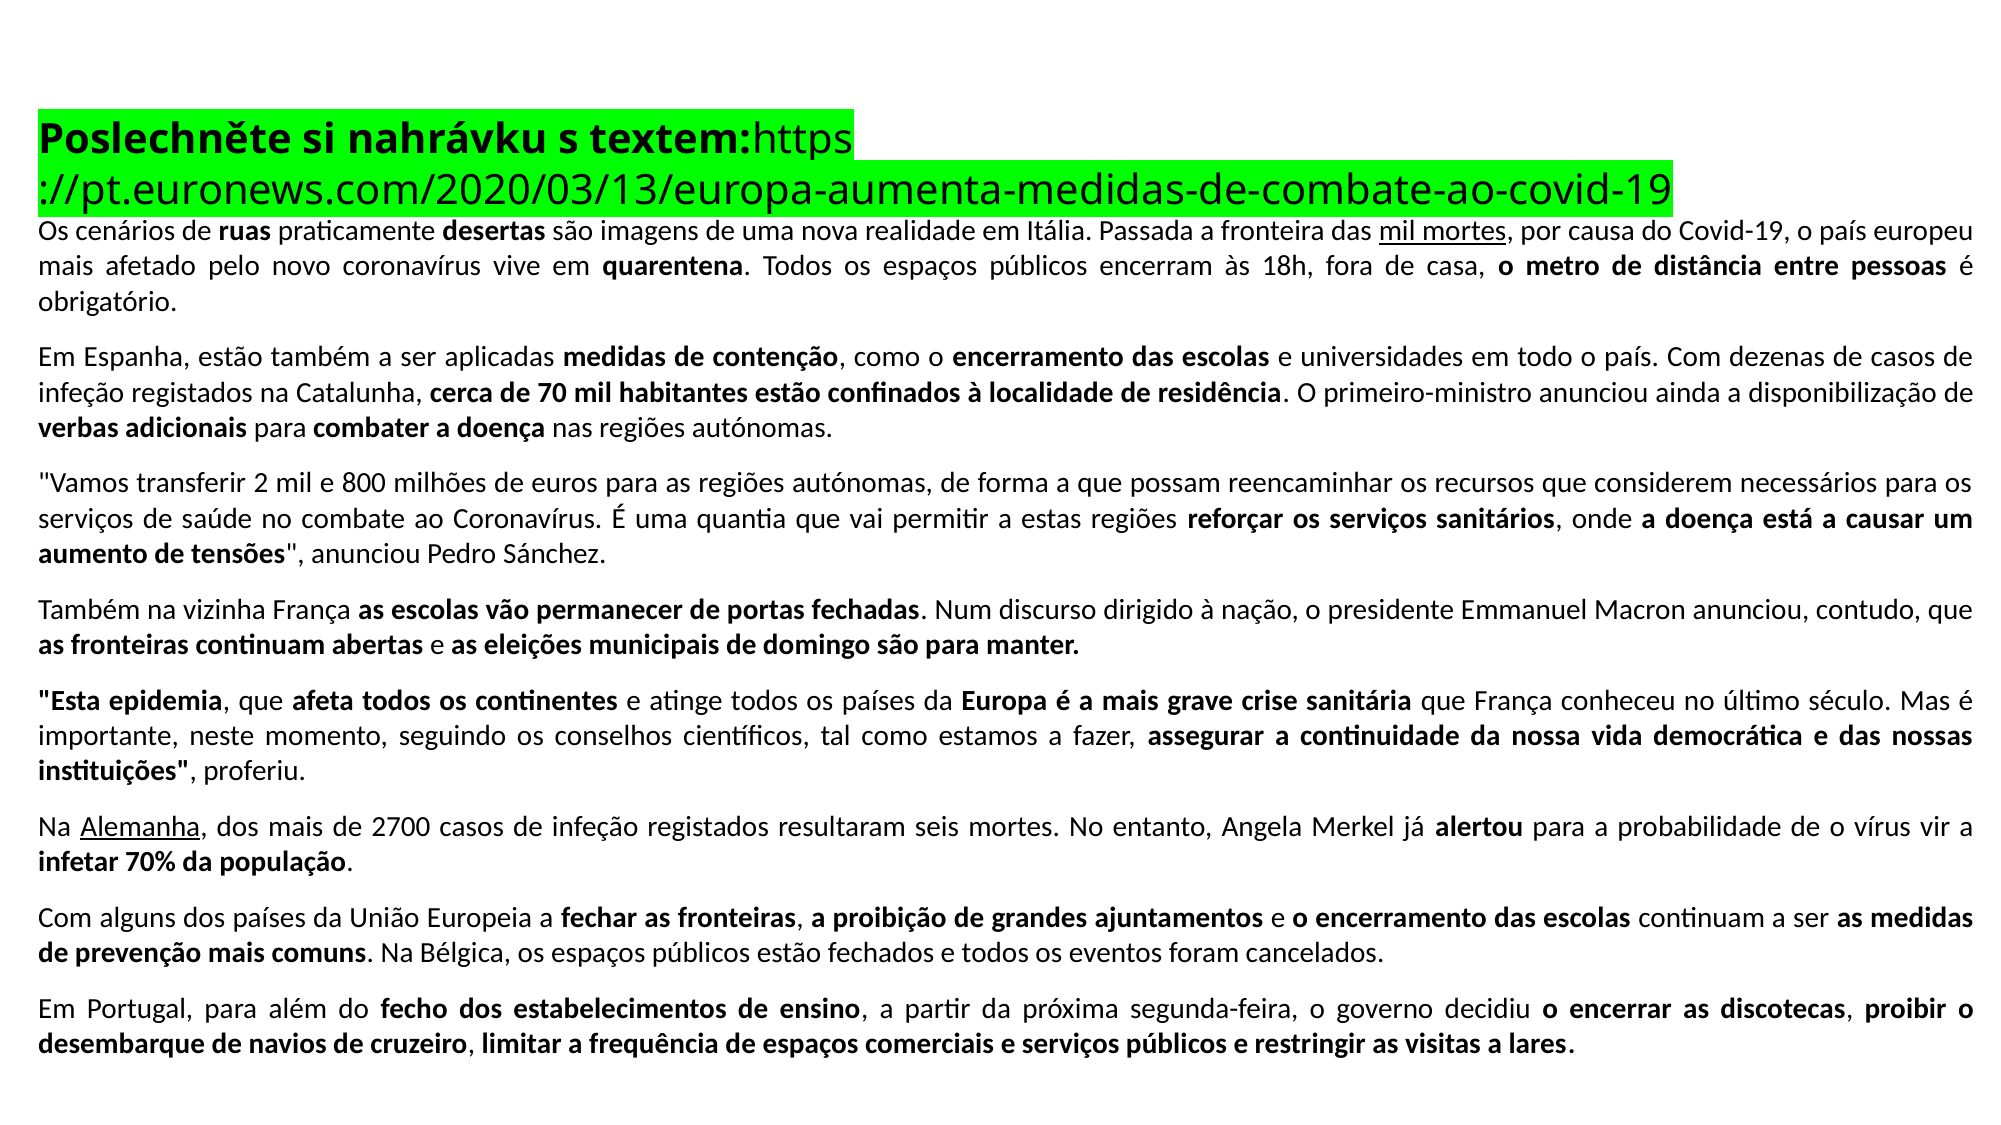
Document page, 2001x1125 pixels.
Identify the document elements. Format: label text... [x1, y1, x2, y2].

list Os cenários de ruas praticamente desertas são imagens de uma nova realidade em Itália. Passada a fronteira das mil mortes, por causa do Covid-19, o país europeu mais afetado pelo novo coronavírus vive em quarentena. Todos os espaços públicos encerram às 18h, fora de casa, o metro de distância entre pessoas é obrigatório. Em Espanha, estão também a ser aplicadas medidas de contenção, como o encerramento das escolas e universidades em todo o país. Com dezenas de casos de infeção registados na Catalunha, cerca de 70 mil habitantes estão confinados à localidade de residência. O primeiro-ministro anunciou ainda a disponibilização de verbas adicionais para combater a doença nas regiões autónomas. "Vamos transferir 2 mil e 800 milhões de euros para as regiões autónomas, de forma a que possam reencaminhar os recursos que considerem necessários para os serviços de saúde no combate ao Coronavírus. É uma quantia que vai permitir a estas regiões reforçar os serviços sanitários, onde a doença está a causar um aumento de tensões", anunciou Pedro Sánchez. Também na vizinha França as escolas vão permanecer de portas fechadas. Num discurso dirigido à nação, o presidente Emmanuel Macron anunciou, contudo, que as fronteiras continuam abertas e as eleições municipais de domingo são para manter. "Esta epidemia, que afeta todos os continentes e atinge todos os países da Europa é a mais grave crise sanitária que França conheceu no último século. Mas é importante, neste momento, seguindo os conselhos científicos, tal como estamos a fazer, assegurar a continuidade da nossa vida democrática e das nossas instituições", proferiu. Na Alemanha, dos mais de 2700 casos de infeção registados resultaram seis mortes. No entanto, Angela Merkel já alertou para a probabilidade de o vírus vir a infetar 70% da população. Com alguns dos países da União Europeia a fechar as fronteiras, a proibição de grandes ajuntamentos e o encerramento das escolas continuam a ser as medidas de prevenção mais comuns. Na Bélgica, os espaços públicos estão fechados e todos os eventos foram cancelados. Em Portugal, para além do fecho dos estabelecimentos de ensino, a partir da próxima segunda-feira, o governo decidiu o encerrar as discotecas, proibir o desembarque de navios de cruzeiro, limitar a frequência de espaços comerciais e serviços públicos e restringir as visitas a lares. [23, 204, 1989, 1111]
title Poslechněte si nahrávku s textem:https://pt.euronews.com/2020/03/13/europa-aumenta-medidas-de-combate-ao-covid-19 [23, 59, 1863, 171]
